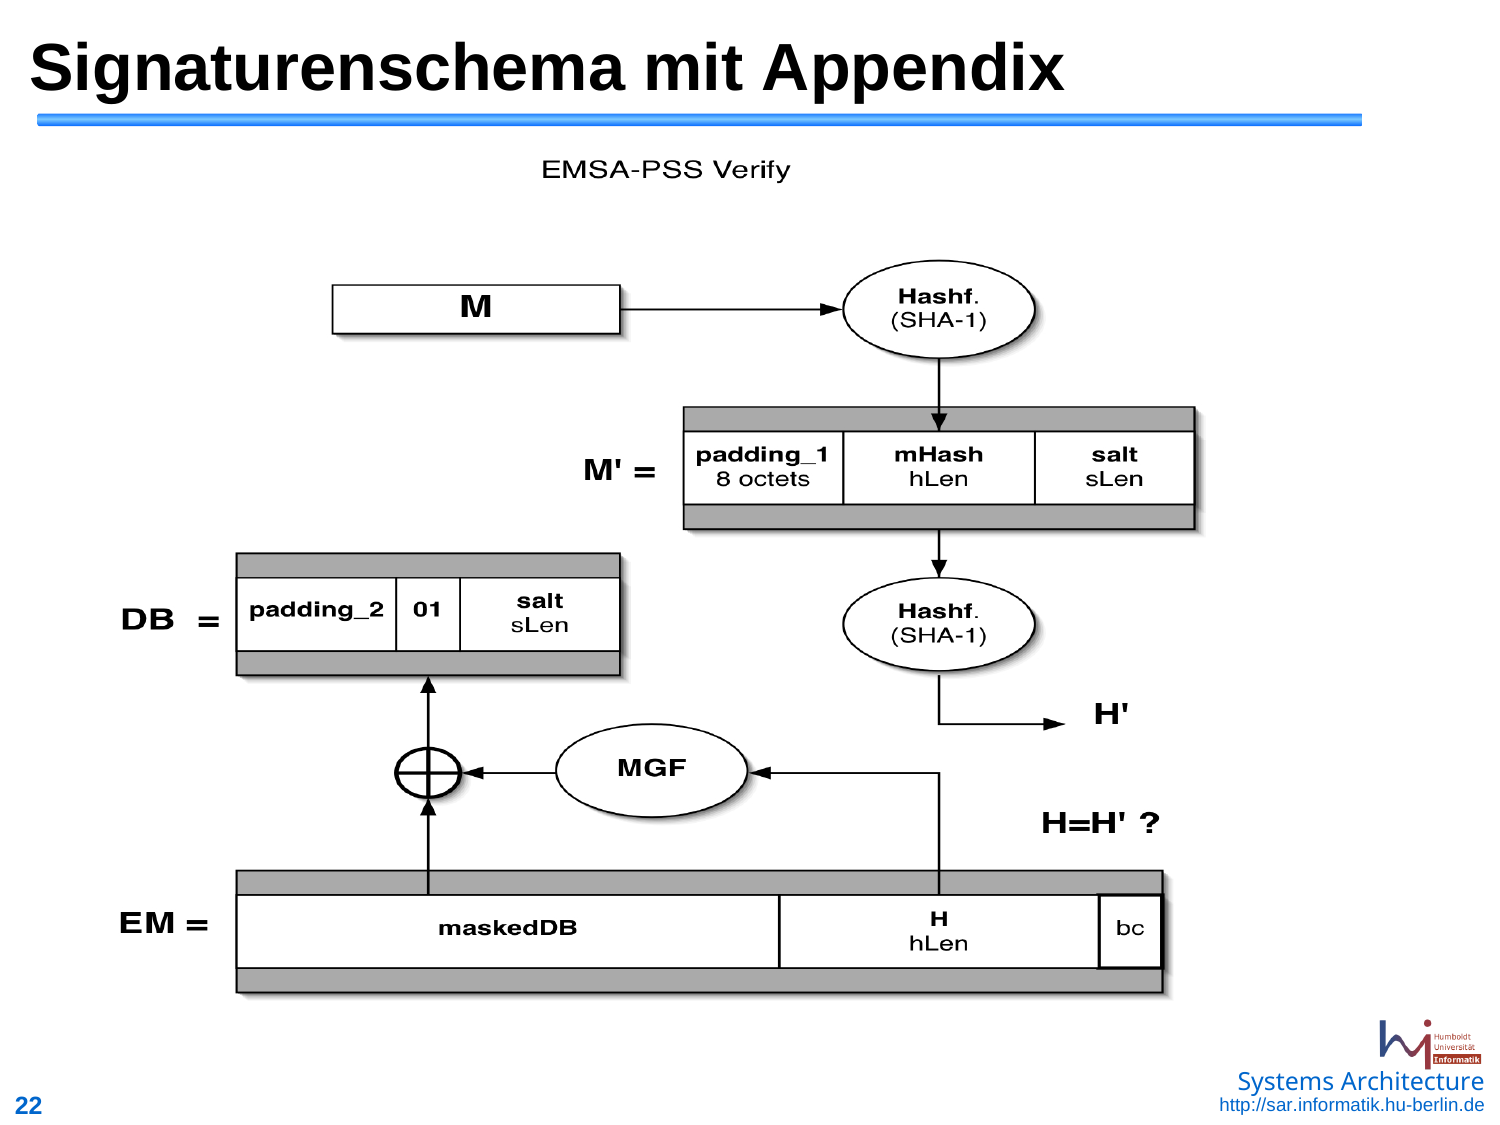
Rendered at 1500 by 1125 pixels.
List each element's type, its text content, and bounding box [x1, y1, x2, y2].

title Signaturenschema mit Appendix [29, 26, 1500, 108]
picture [92, 144, 1211, 1004]
picture [1376, 1016, 1483, 1071]
